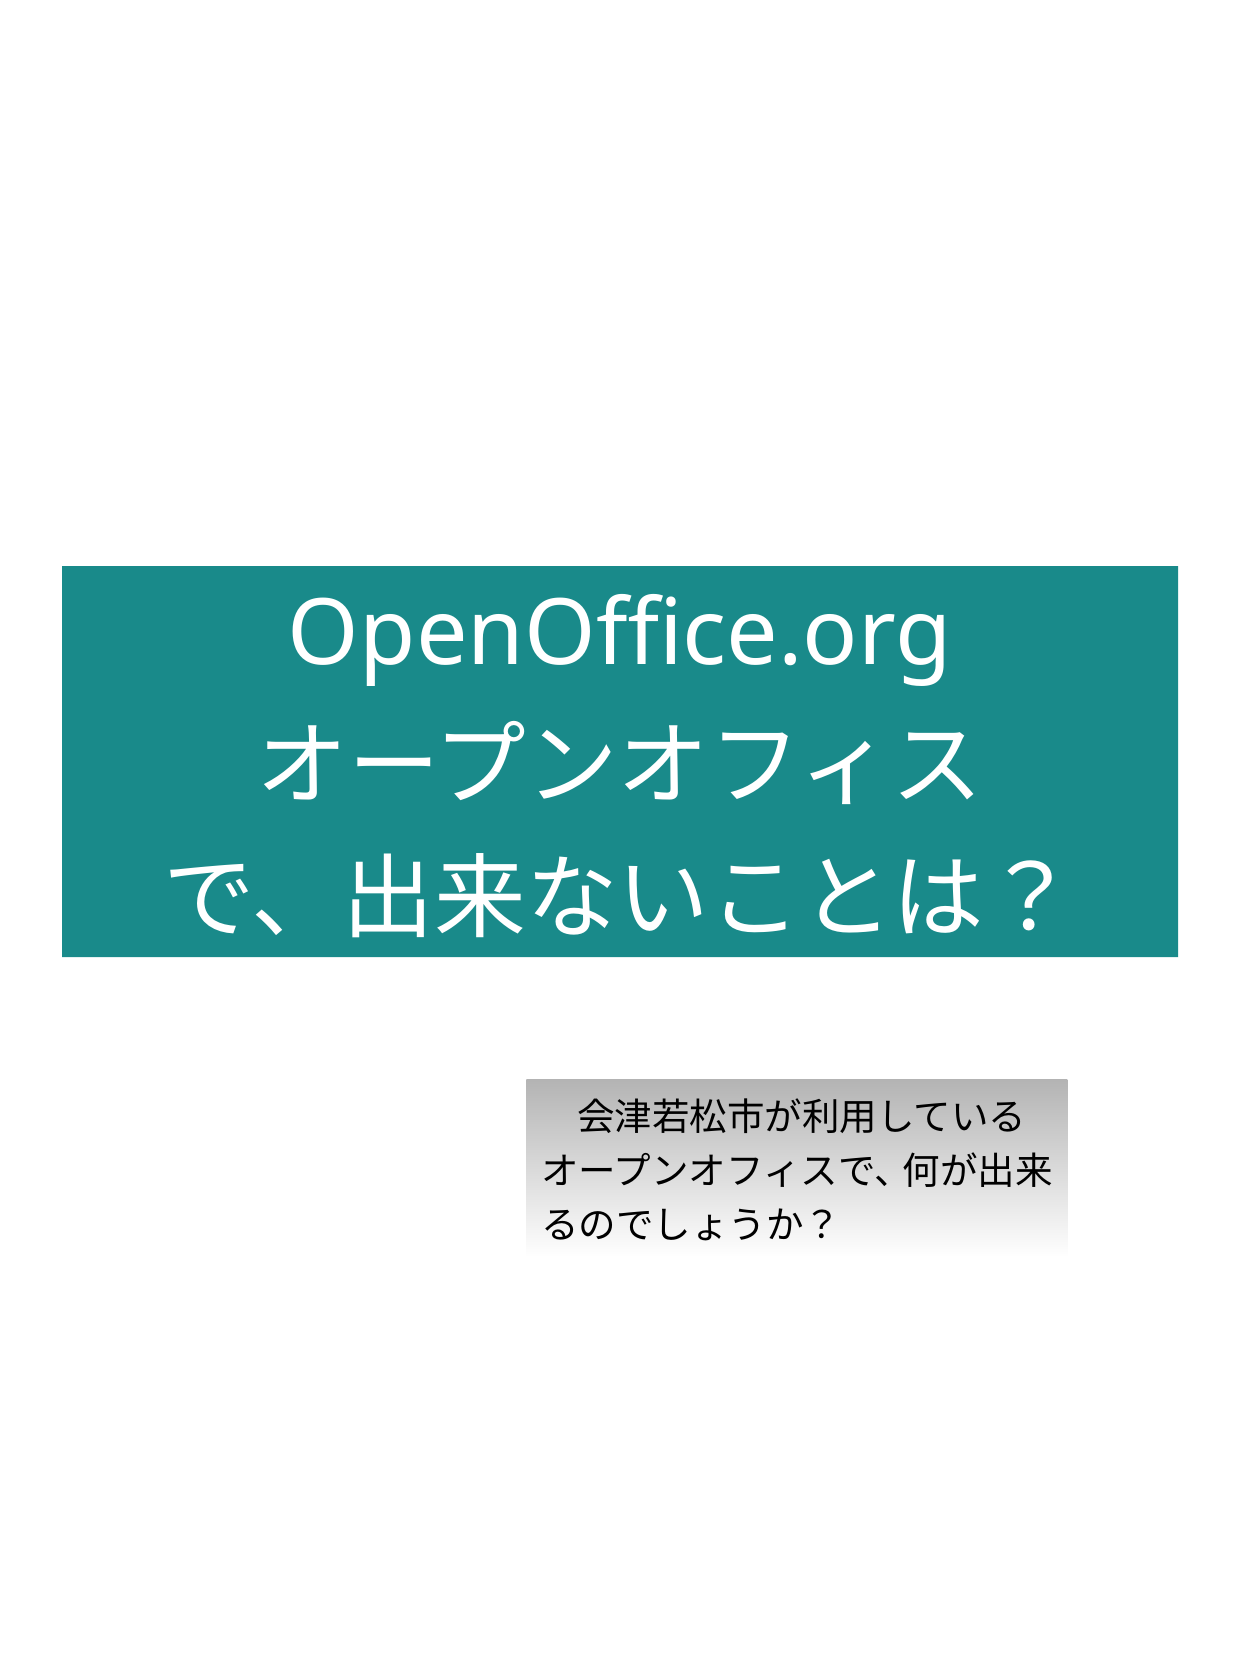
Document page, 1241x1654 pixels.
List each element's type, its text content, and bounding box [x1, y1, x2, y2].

title OpenOffice.org オープンオフィス で、出来ないことは？ [62, 623, 1179, 900]
text_box 会津若松市が利用しているオープンオフィスで、何が出来るのでしょうか？ [526, 1079, 1068, 1207]
